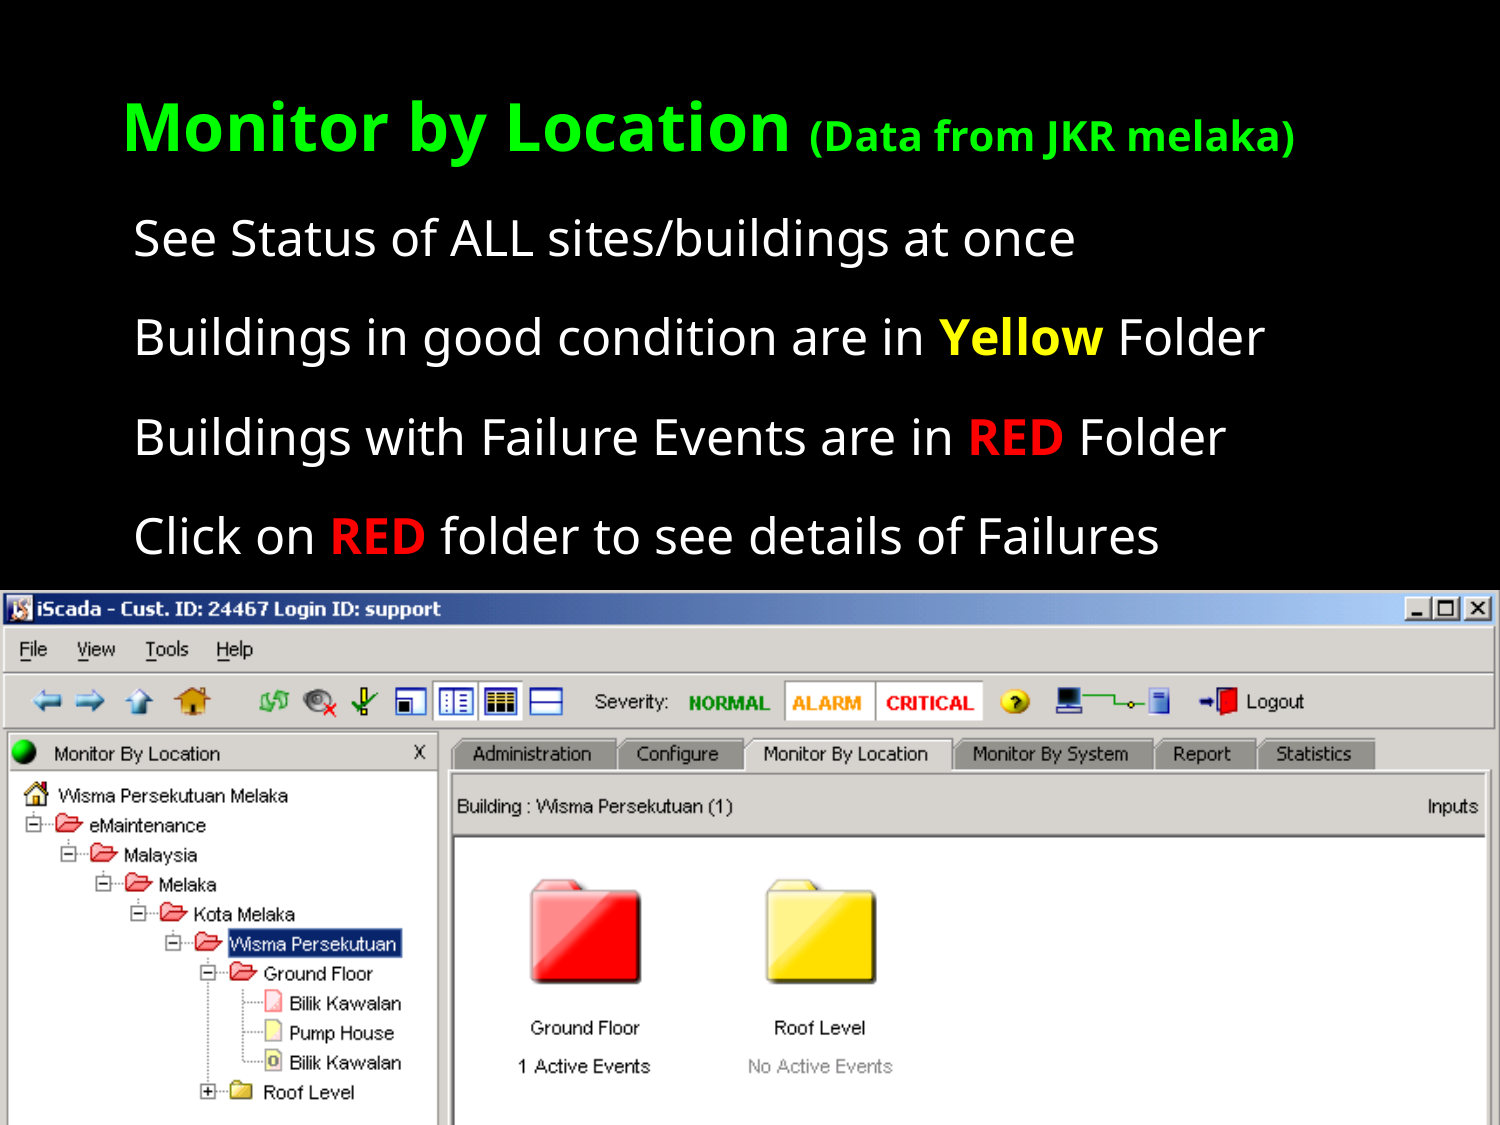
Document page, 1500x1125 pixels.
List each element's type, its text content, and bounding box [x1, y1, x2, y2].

picture [0, 590, 1500, 1125]
text_box Monitor by Location (Data from JKR melaka) See Status of ALL sites/buildings at once Buildings in good condition are in Yellow Folder Buildings with Failure Events are in RED Folder Click on RED folder to see details of Failures [106, 72, 1500, 578]
